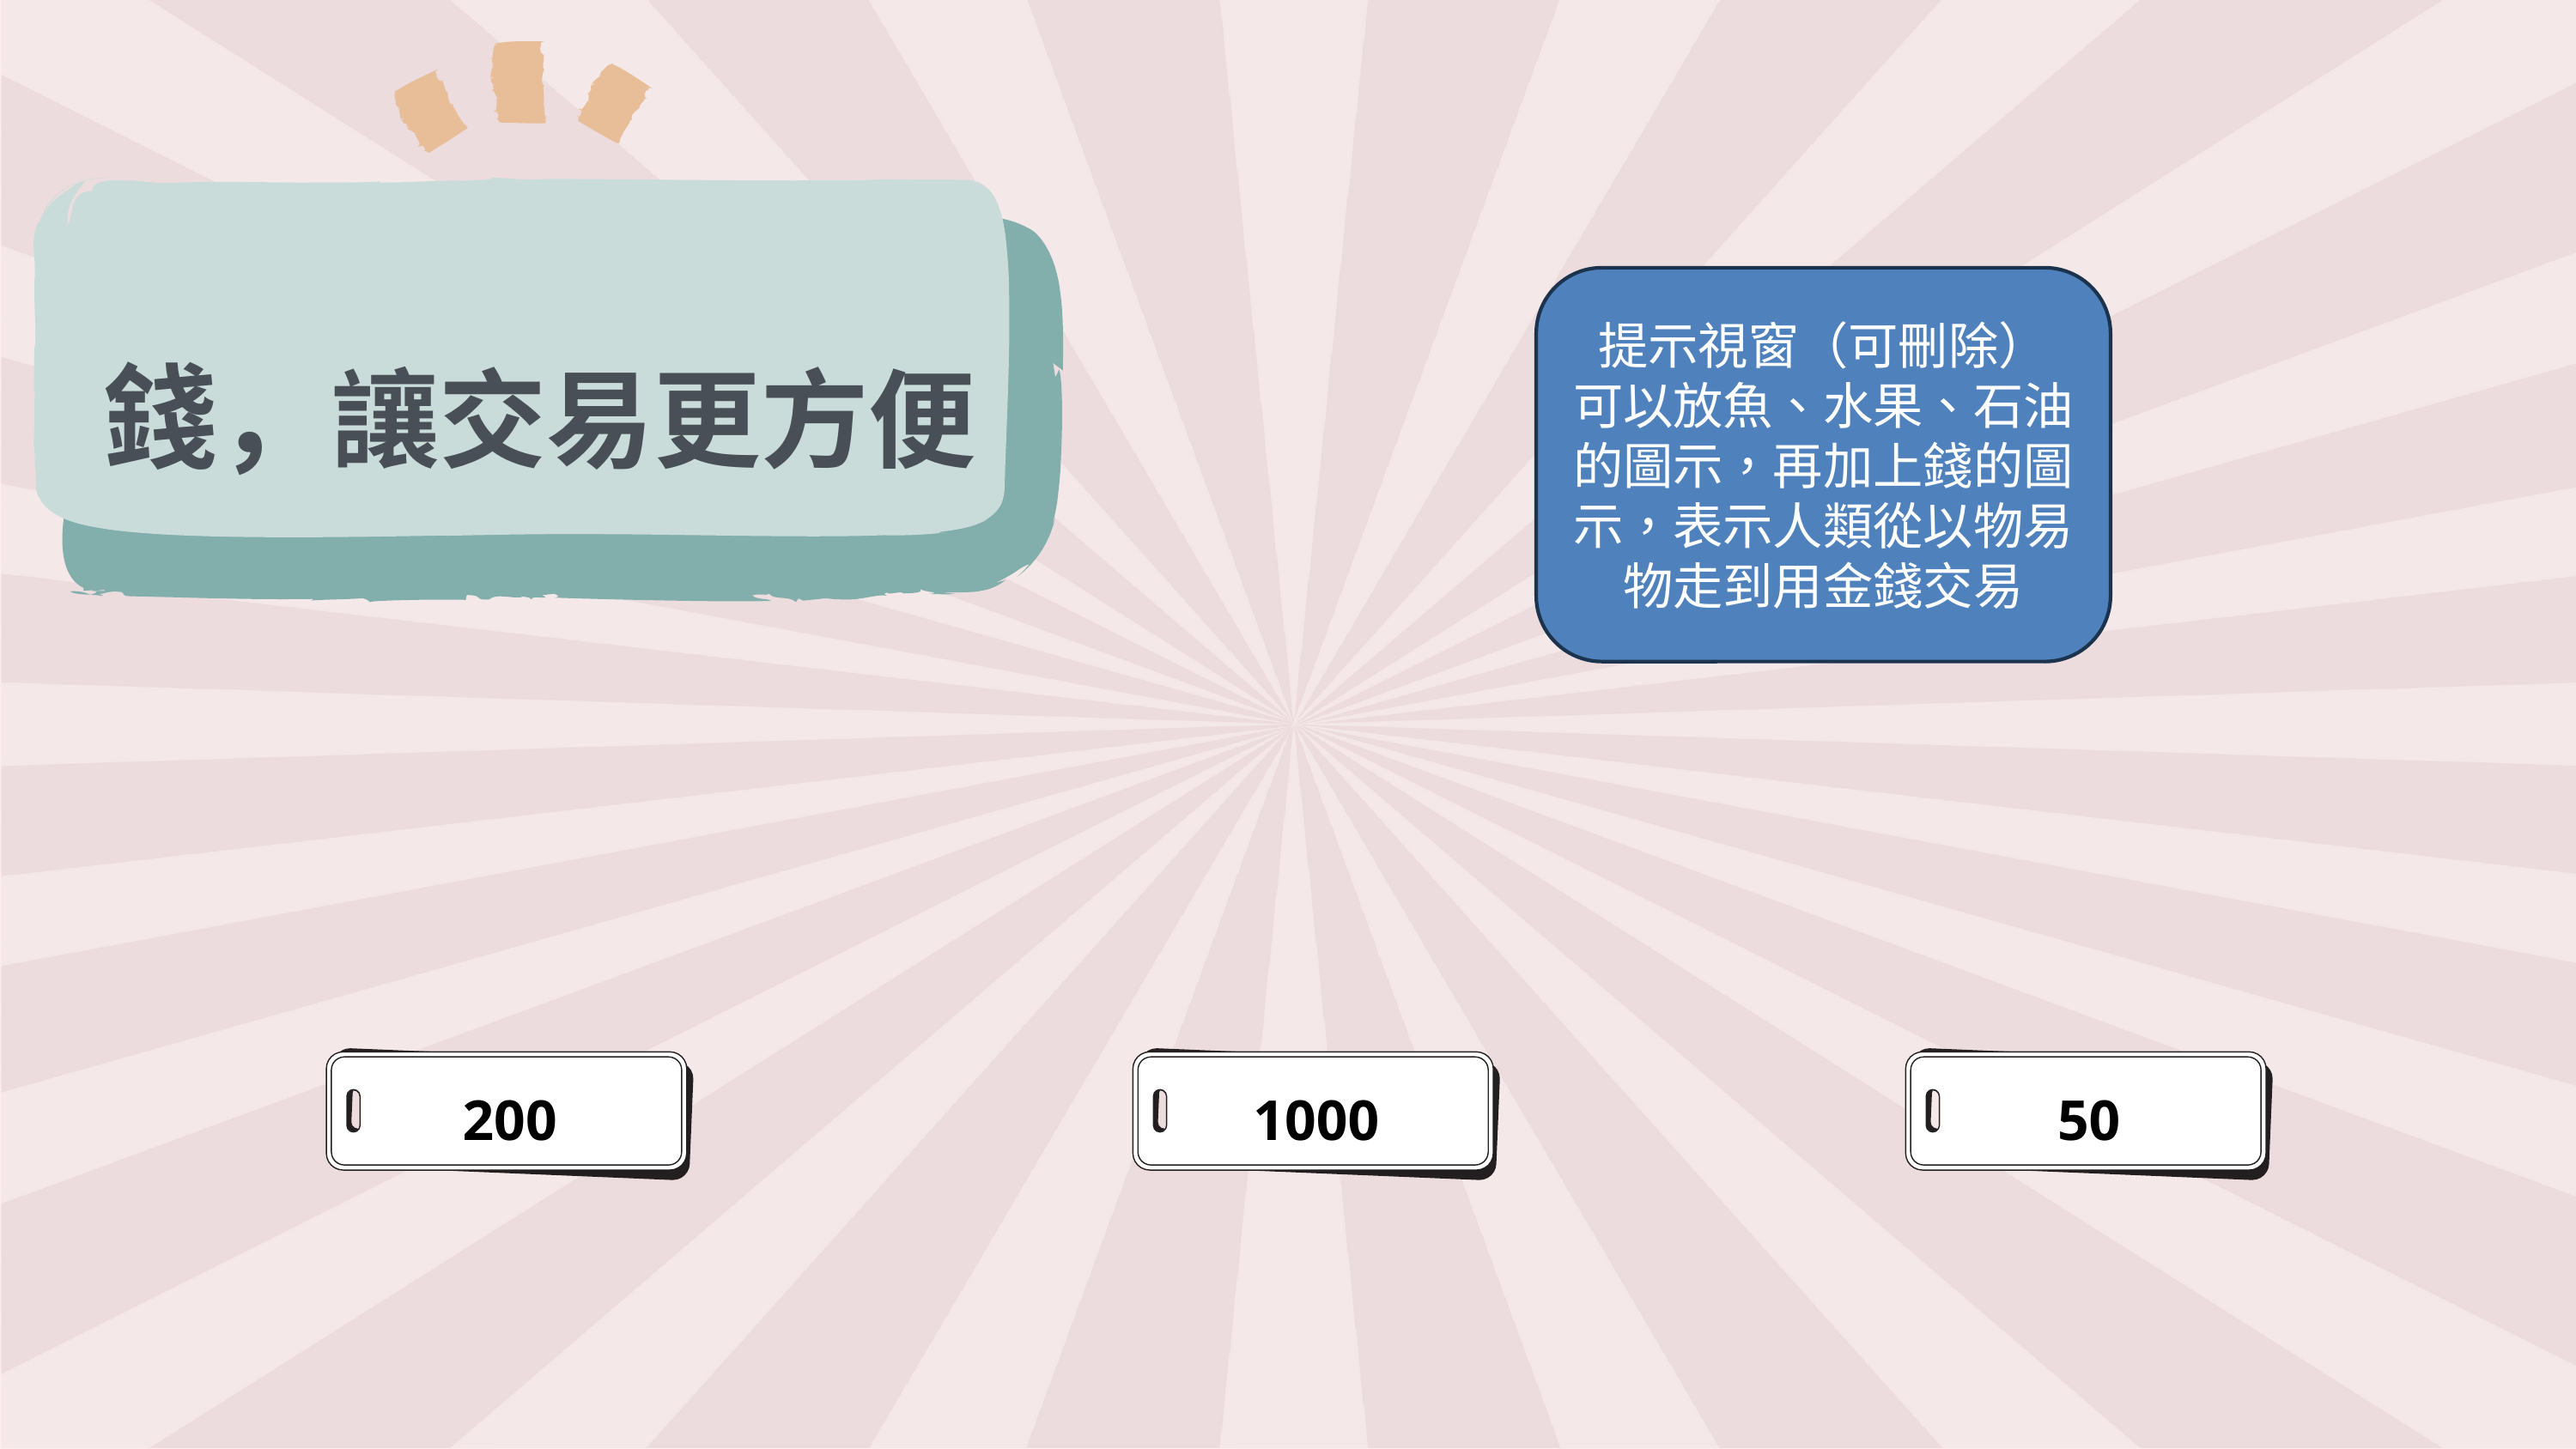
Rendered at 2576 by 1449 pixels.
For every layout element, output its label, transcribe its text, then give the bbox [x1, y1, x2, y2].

text_box 1000 [1173, 1074, 1460, 1148]
text_box 提示視窗（可刪除） 可以放魚、水果、石油的圖示，再加上錢的圖示，表示人類從以物易物走到用金錢交易 [1536, 267, 2111, 662]
text_box 錢，讓交易更方便 [87, 203, 993, 441]
text_box 200 [366, 1074, 653, 1148]
text_box [0, 0, 2576, 1449]
text_box 50 [1946, 1074, 2233, 1148]
